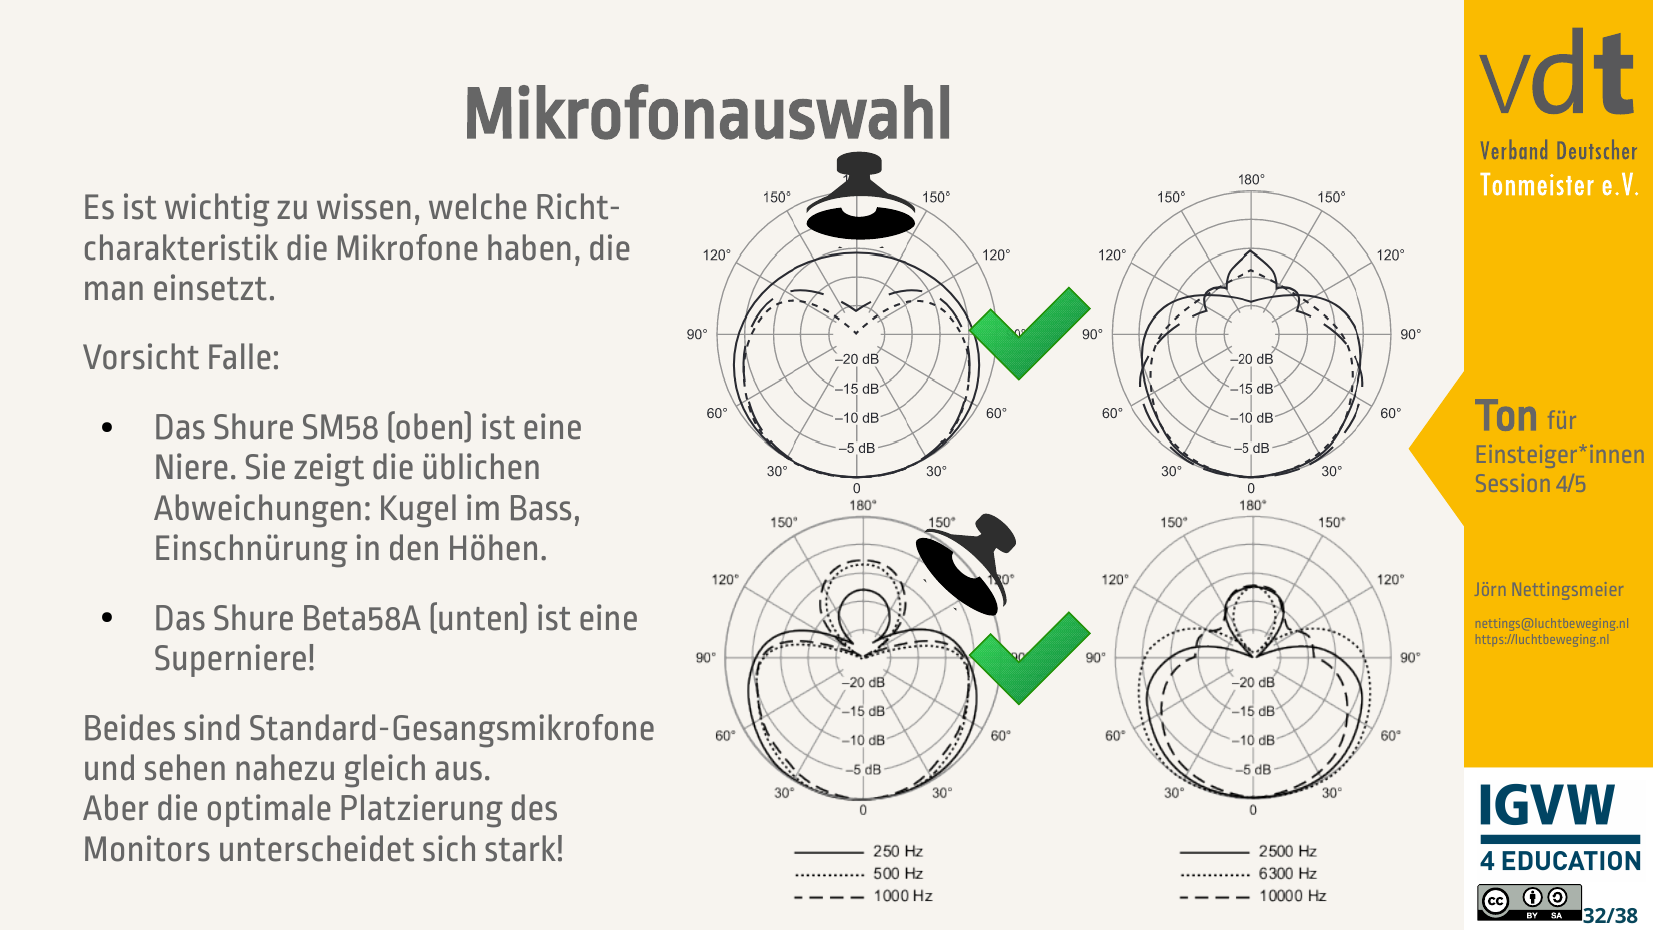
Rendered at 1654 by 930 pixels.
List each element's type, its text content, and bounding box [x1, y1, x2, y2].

picture [625, 150, 1646, 930]
title Mikrofonauswahl [82, 37, 1335, 193]
list Es ist wichtig zu wissen, welche Richt- charakteristik die Mikrofone haben, die man einsetzt. Vorsicht Falle: Das Shure SM58 (oben) ist eine Niere. Sie zeigt die üblichen Abweichungen: Kugel im Bass, Einschnürung in den Höhen. Das Shure Beta58A (unten) ist eine Superniere! Beides sind Standard-Gesangsmikrofone und sehen nahezu gleich aus. Aber die optimale Platzierung des Monitors unterscheidet sich stark! [82, 188, 674, 930]
